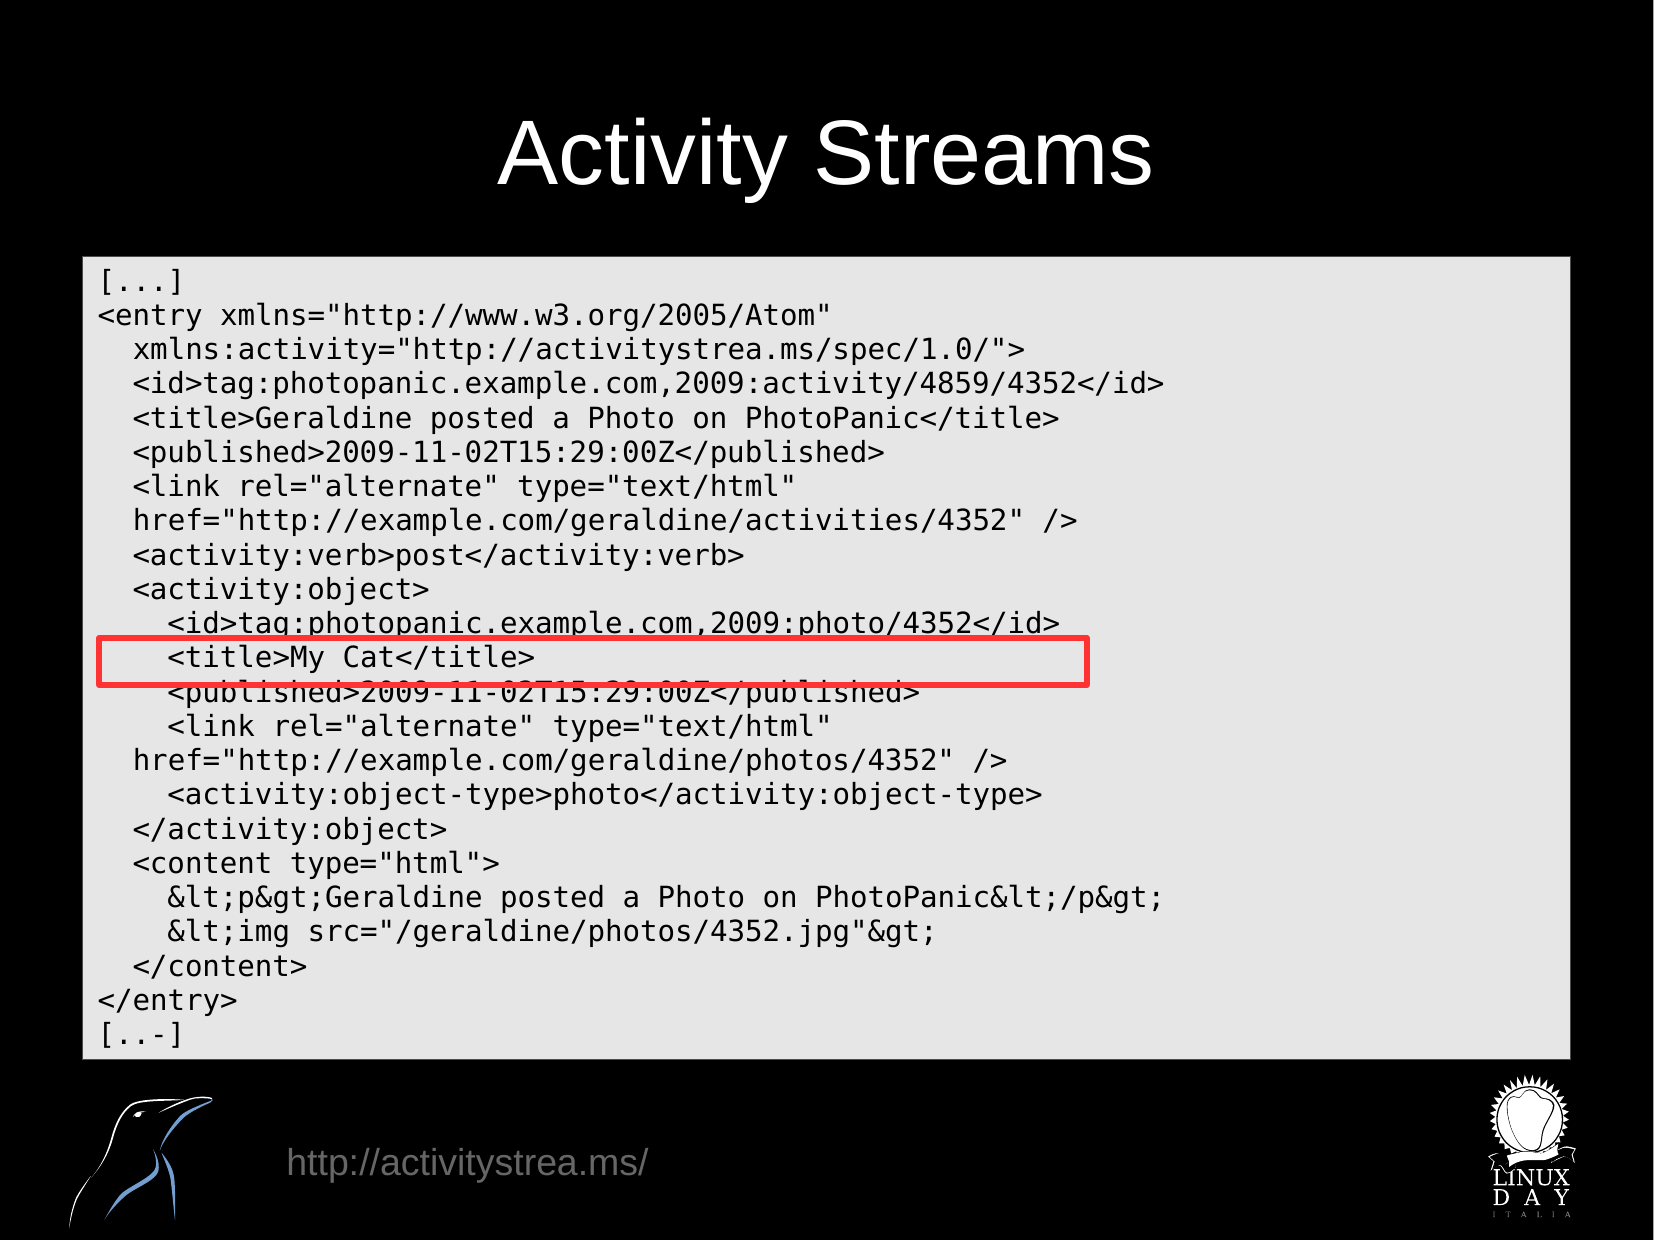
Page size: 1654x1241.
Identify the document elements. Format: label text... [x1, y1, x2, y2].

title Activity Streams [82, 49, 1571, 256]
text_box http://activitystrea.ms/ [271, 1133, 1441, 1191]
text_box [...] <entry xmlns="http://www.w3.org/2005/Atom" xmlns:activity="http://activitystrea.ms/spec/1.0/"> <id>tag:photopanic.example.com,2009:activity/4859/4352</id> <title>Geraldine posted a Photo on PhotoPanic</title> <published>2009-11-02T15:29:00Z</published> <link rel="alternate" type="text/html" href="http://example.com/geraldine/activities/4352" /> <activity:verb>post</activity:verb> <activity:object> <id>tag:photopanic.example.com,2009:photo/4352</id> <title>My Cat</title> <published>2009-11-02T15:29:00Z</published> <link rel="alternate" type="text/html" href="http://example.com/geraldine/photos/4352" /> <activity:object-type>photo</activity:object-type> </activity:object> <content type="html"> &lt;p&gt;Geraldine posted a Photo on PhotoPanic&lt;/p&gt; &lt;img src="/geraldine/photos/4352.jpg"&gt; </content> </entry> [..-] [82, 256, 1571, 1060]
